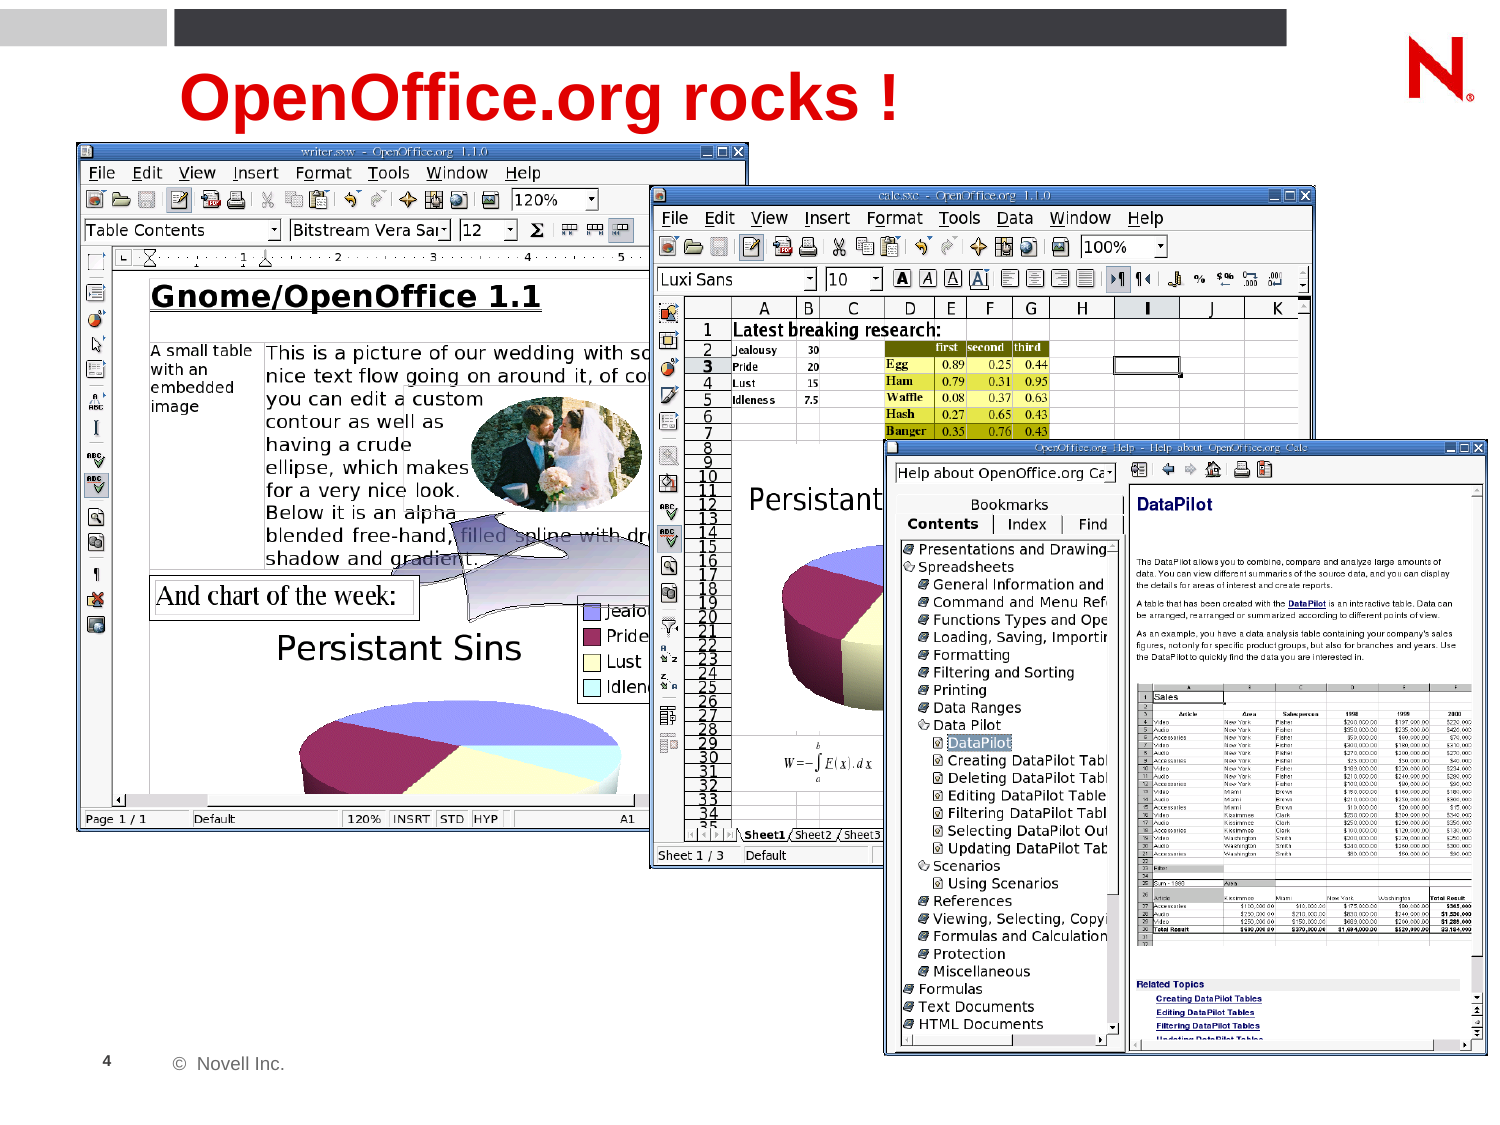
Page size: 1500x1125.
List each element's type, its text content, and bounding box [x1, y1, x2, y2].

picture [76, 142, 1488, 1056]
title OpenOffice.org rocks ! [179, 52, 1313, 148]
picture [1404, 32, 1477, 105]
